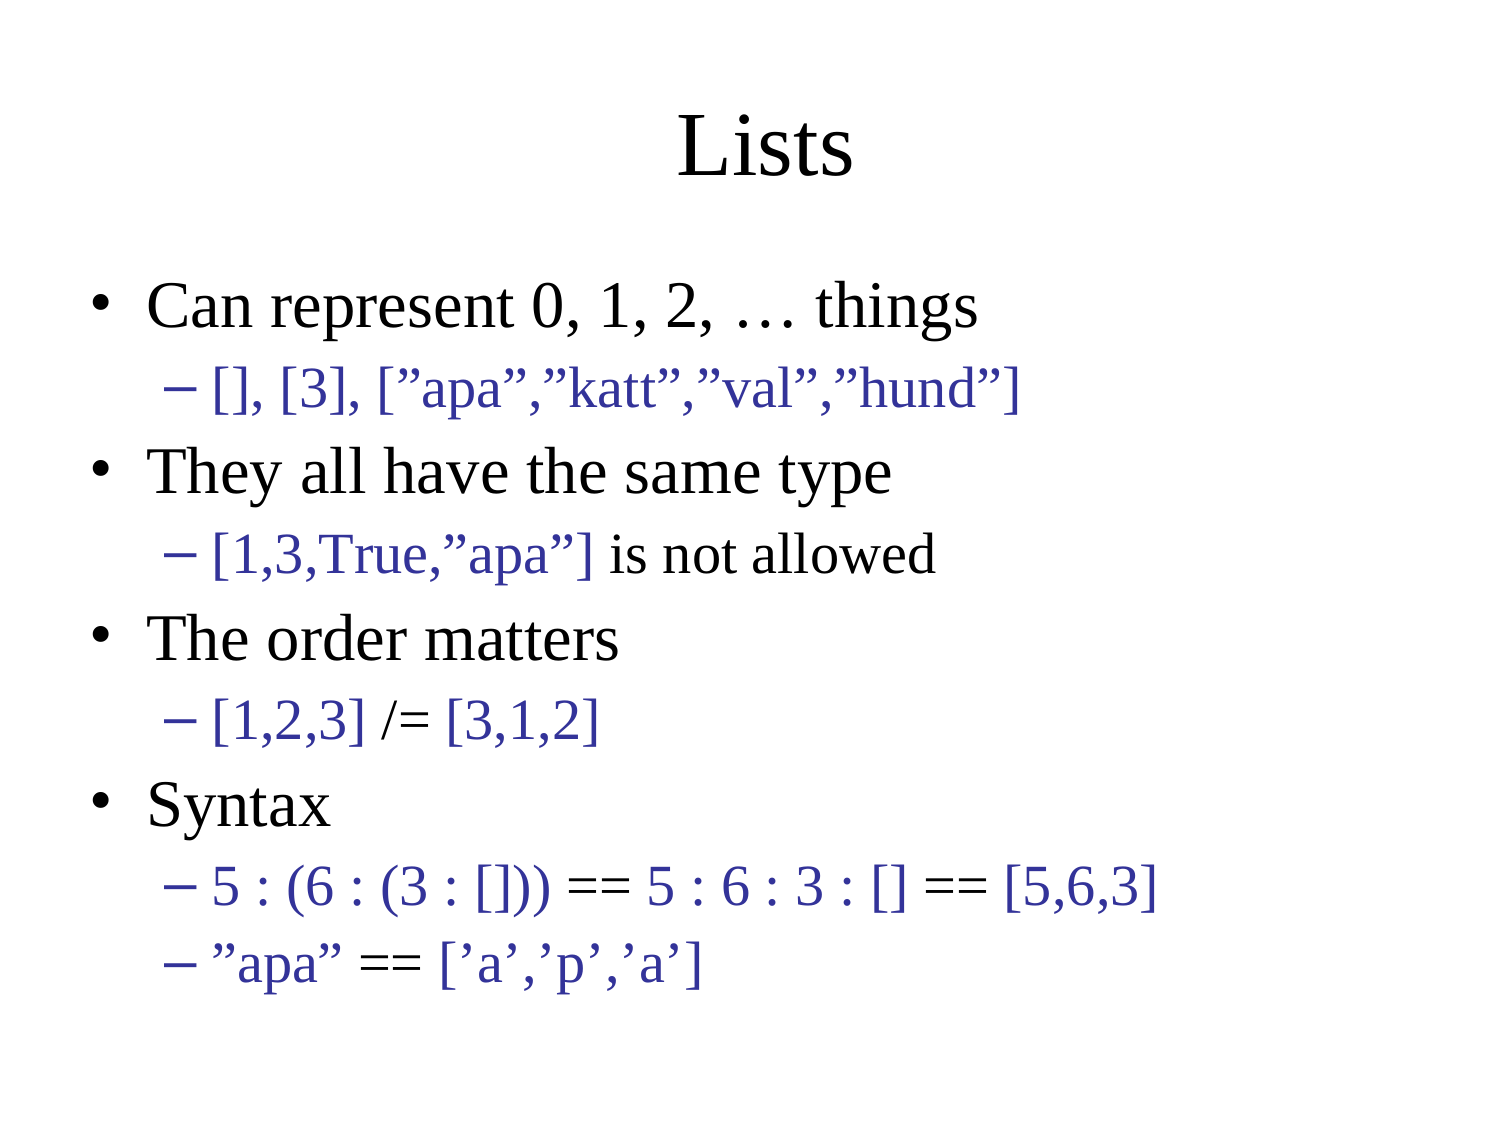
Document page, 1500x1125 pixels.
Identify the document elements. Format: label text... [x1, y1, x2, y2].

title Lists [75, 45, 1426, 233]
list Can represent 0, 1, 2, … things [], [3], [”apa”,”katt”,”val”,”hund”] They all have the same type [1,3,True,”apa”] is not allowed The order matters [1,2,3] /= [3,1,2] Syntax 5 : (6 : (3 : [])) == 5 : 6 : 3 : [] == [5,6,3] ”apa” == [’a’,’p’,’a’] [75, 262, 1426, 1005]
